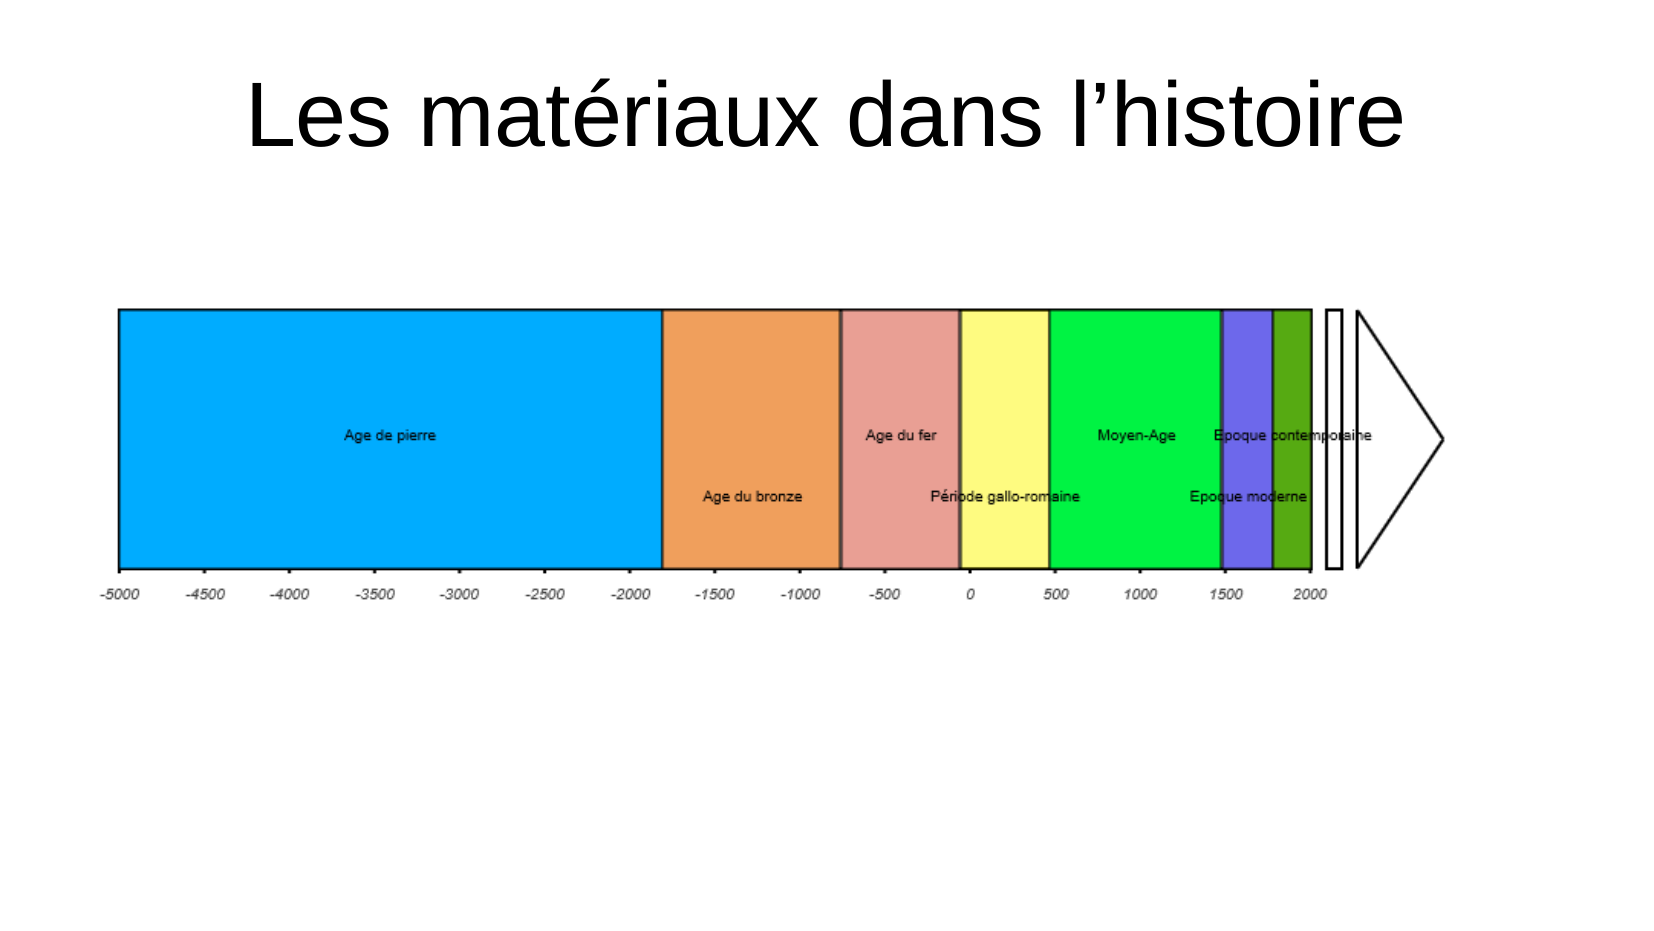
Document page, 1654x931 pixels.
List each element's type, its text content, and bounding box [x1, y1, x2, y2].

title Les matériaux dans l’histoire [82, 37, 1571, 193]
picture [89, 295, 1642, 843]
